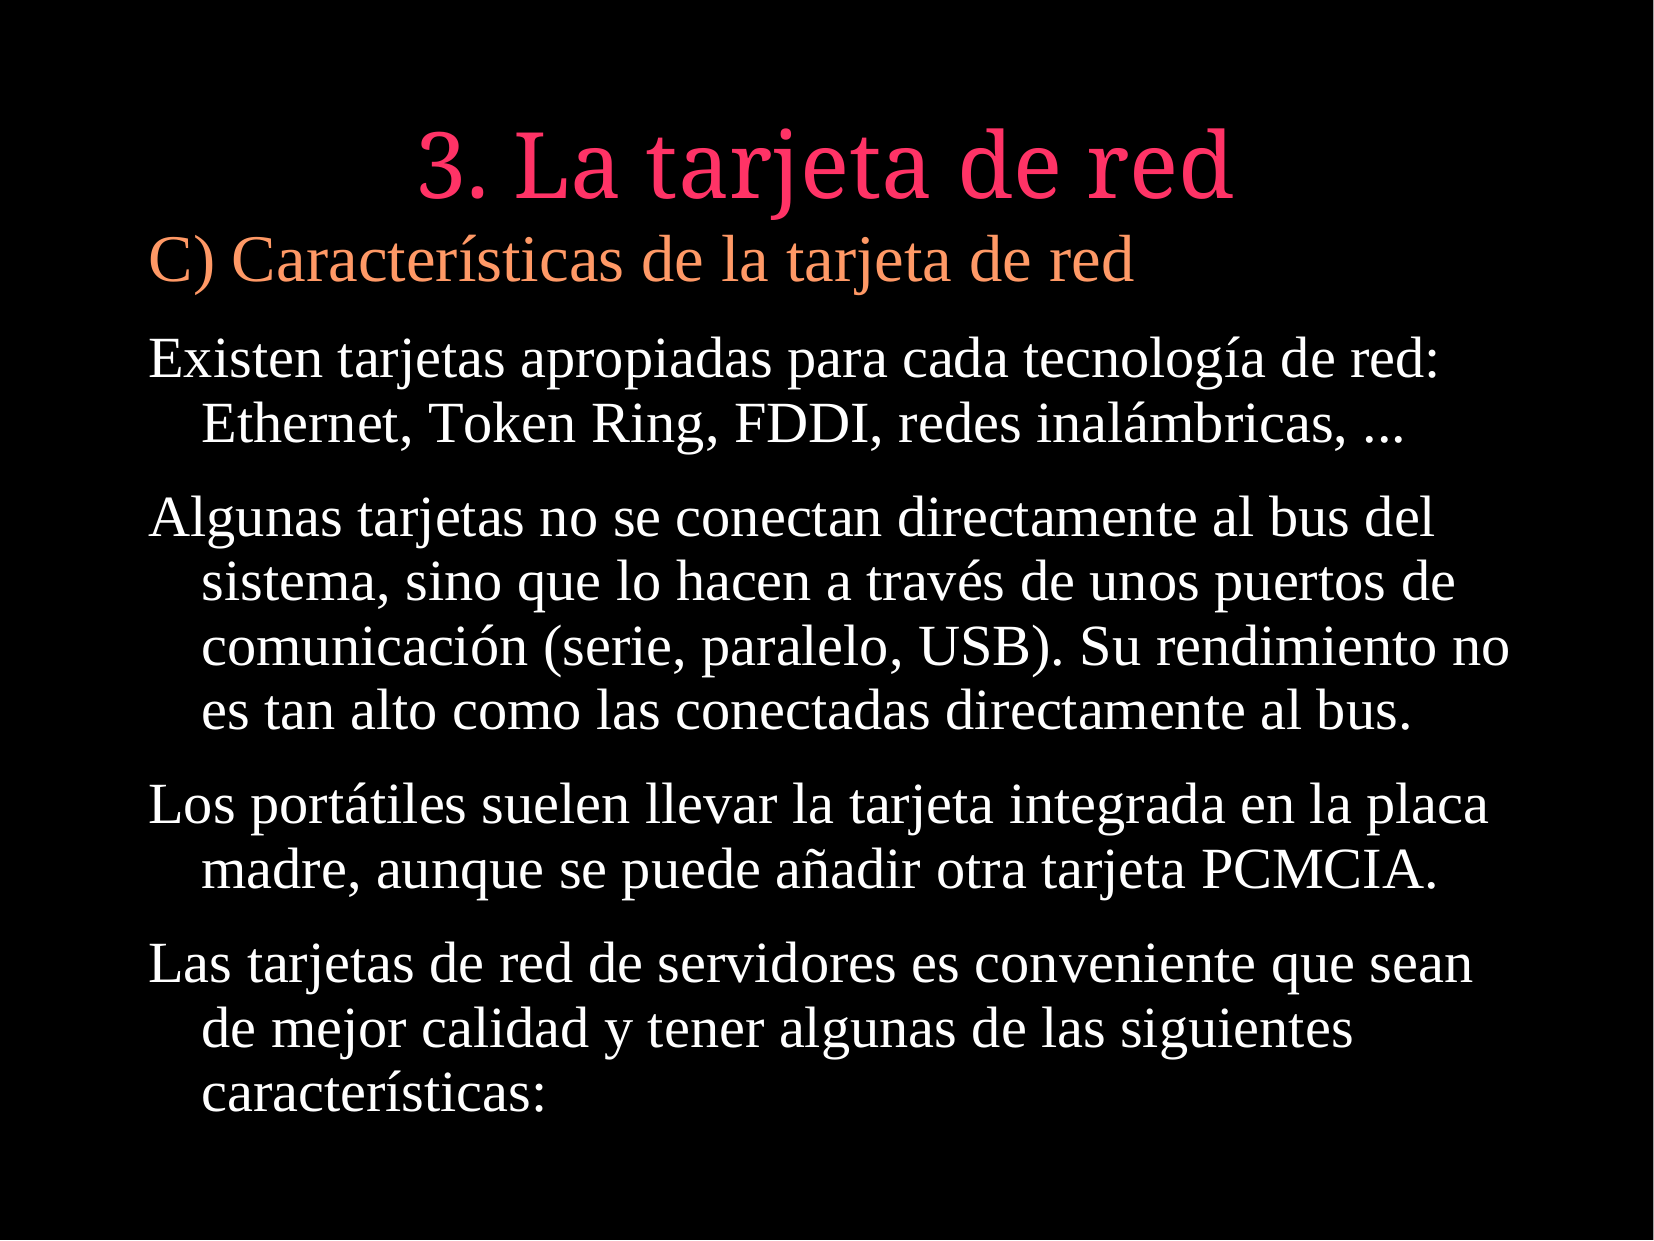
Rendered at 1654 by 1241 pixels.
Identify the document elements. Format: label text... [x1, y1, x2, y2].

list C) Características de la tarjeta de red Existen tarjetas apropiadas para cada tecnología de red: Ethernet, Token Ring, FDDI, redes inalámbricas, ... Algunas tarjetas no se conectan directamente al bus del sistema, sino que lo hacen a través de unos puertos de comunicación (serie, paralelo, USB). Su rendimiento no es tan alto como las conectadas directamente al bus. Los portátiles suelen llevar la tarjeta integrada en la placa madre, aunque se puede añadir otra tarjeta PCMCIA. Las tarjetas de red de servidores es conveniente que sean de mejor calidad y tener algunas de las siguientes características: [130, 222, 1543, 1201]
title 3. La tarjeta de red [119, 59, 1532, 267]
